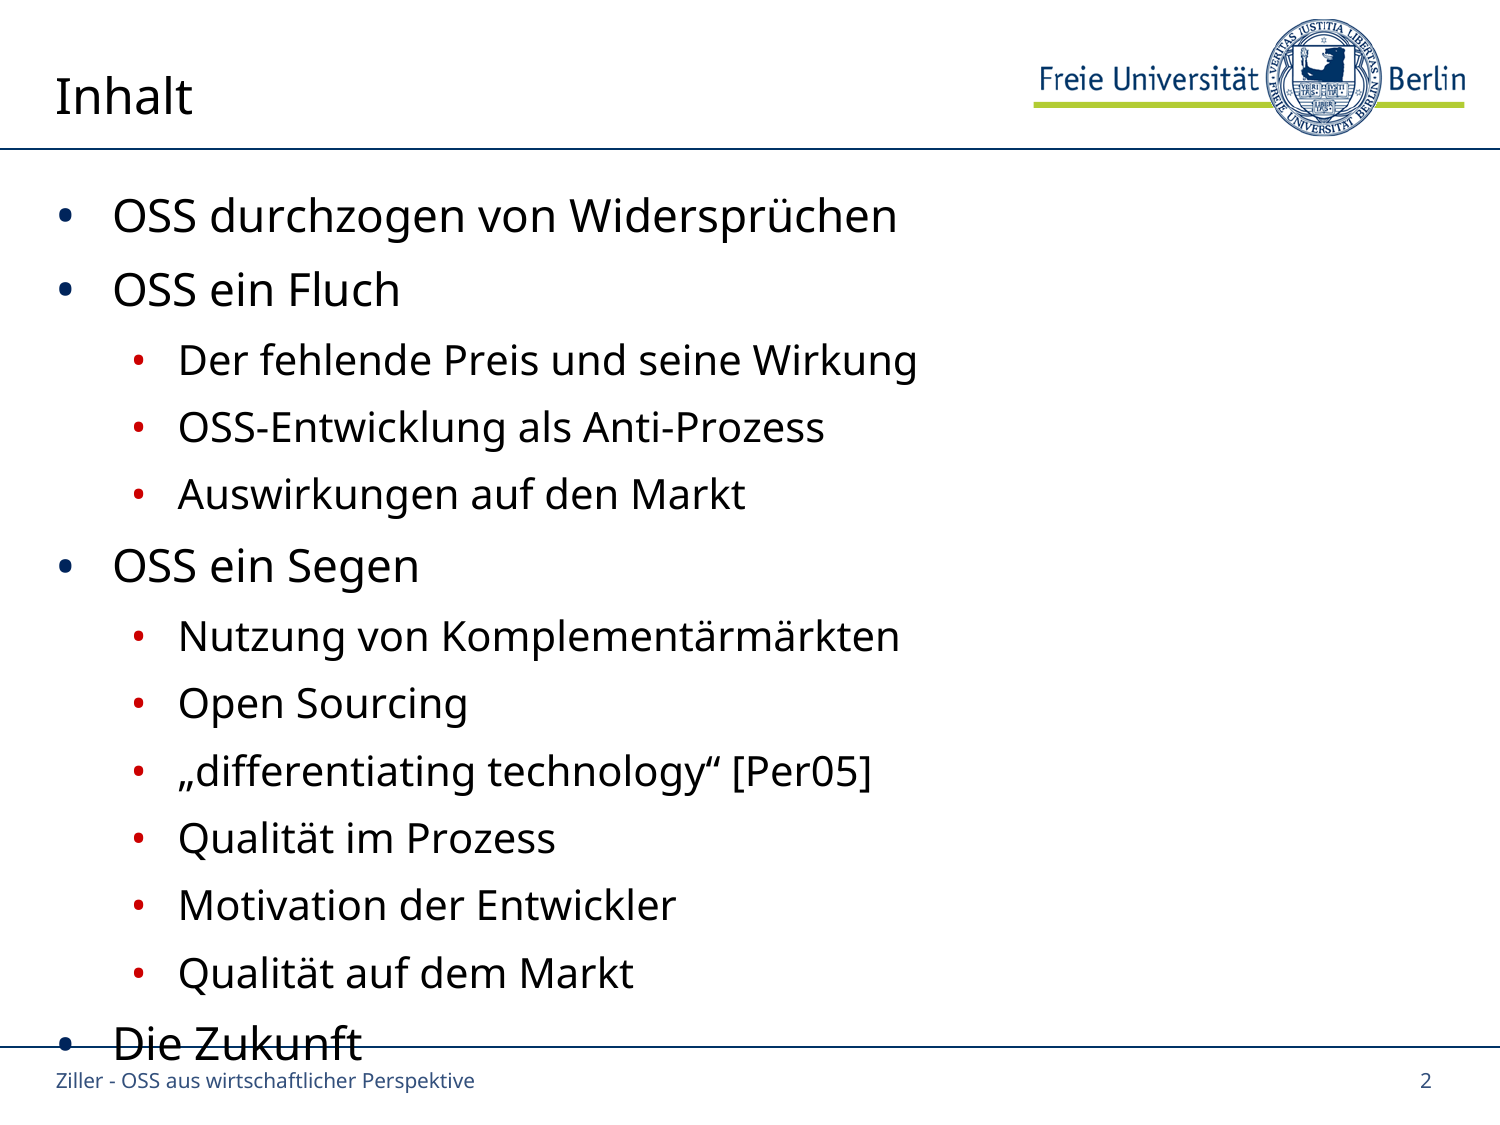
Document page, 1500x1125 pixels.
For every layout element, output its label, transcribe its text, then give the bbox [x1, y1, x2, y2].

picture [1033, 19, 1470, 137]
title Inhalt [41, 0, 1016, 138]
list OSS durchzogen von Widersprüchen OSS ein Fluch Der fehlende Preis und seine Wirkung OSS-Entwicklung als Anti-Prozess Auswirkungen auf den Markt OSS ein Segen Nutzung von Komplementärmärkten Open Sourcing „differentiating technology“ [Per05] Qualität im Prozess Motivation der Entwickler Qualität auf dem Markt Die Zukunft [41, 175, 1447, 1056]
